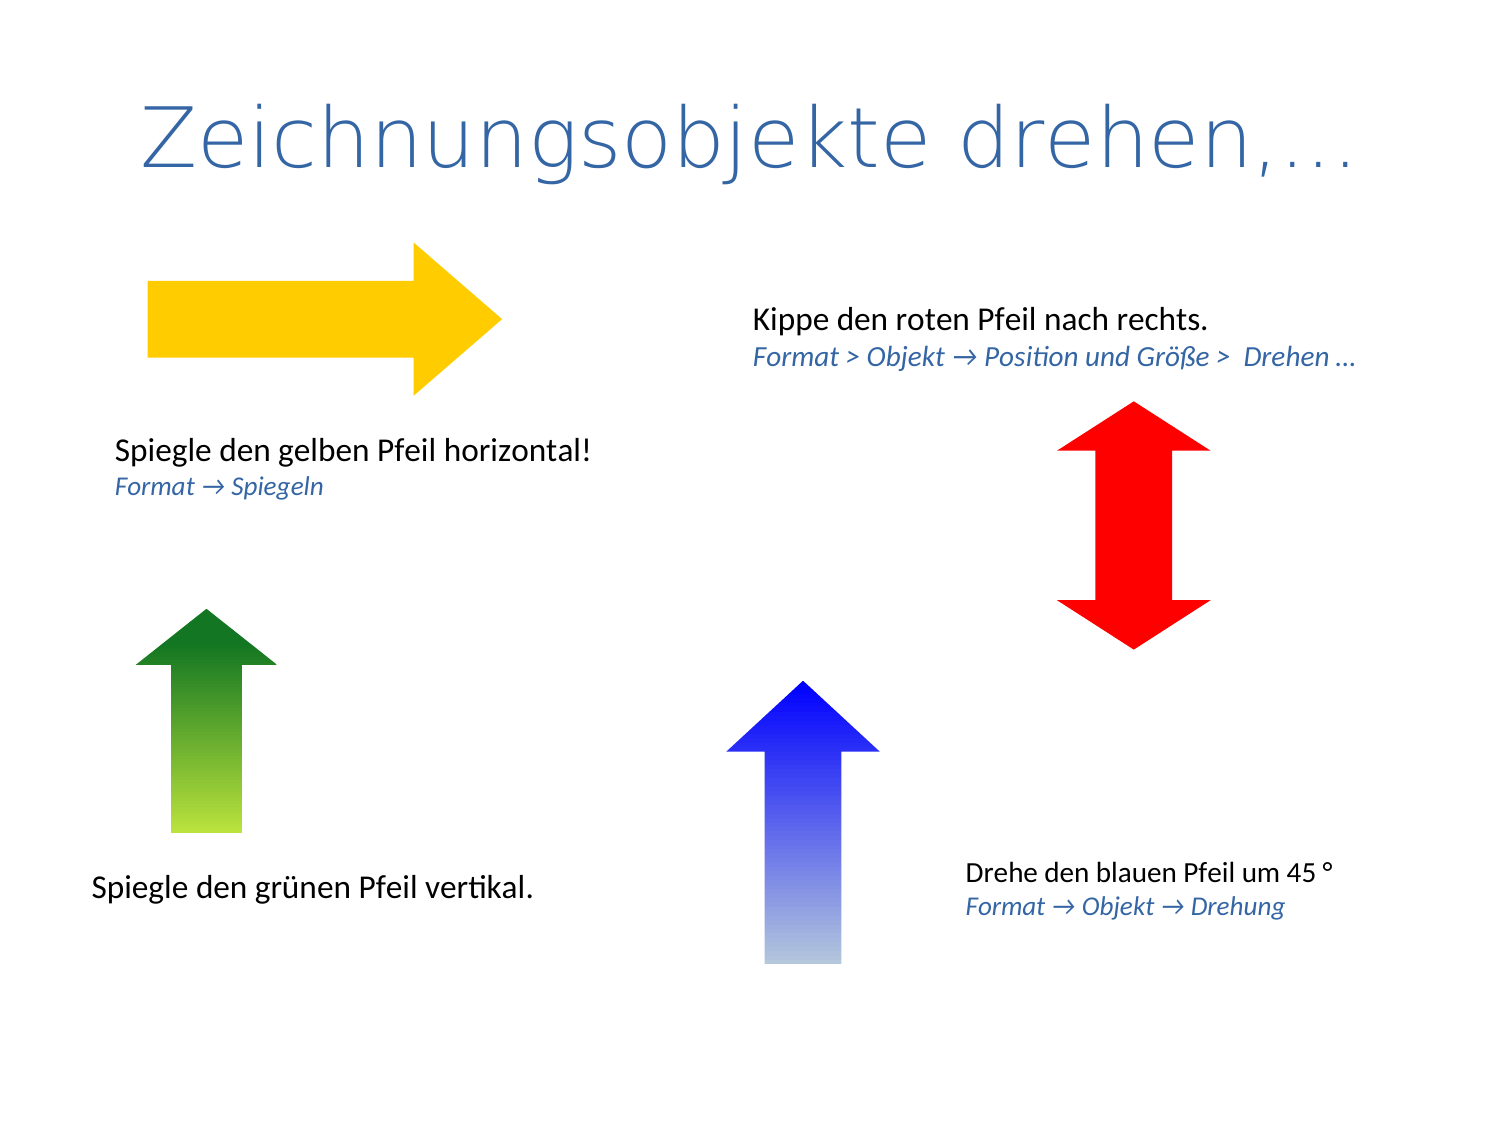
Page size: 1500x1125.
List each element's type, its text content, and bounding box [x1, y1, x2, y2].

text_box Spiegle den grünen Pfeil vertikal. [76, 857, 727, 914]
text_box Drehe den blauen Pfeil um 45 ° Format → Objekt → Drehung [950, 845, 1447, 929]
text_box [135, 608, 278, 834]
text_box [726, 680, 880, 965]
text_box [147, 242, 503, 396]
text_box Spiegle den gelben Pfeil horizontal! Format → Spiegeln [100, 420, 751, 509]
text_box [1056, 401, 1211, 650]
text_box Kippe den roten Pfeil nach rechts. Format > Objekt → Position und Größe > Drehen … [738, 289, 1447, 380]
title Zeichnungsobjekte drehen,... [75, 24, 1426, 254]
